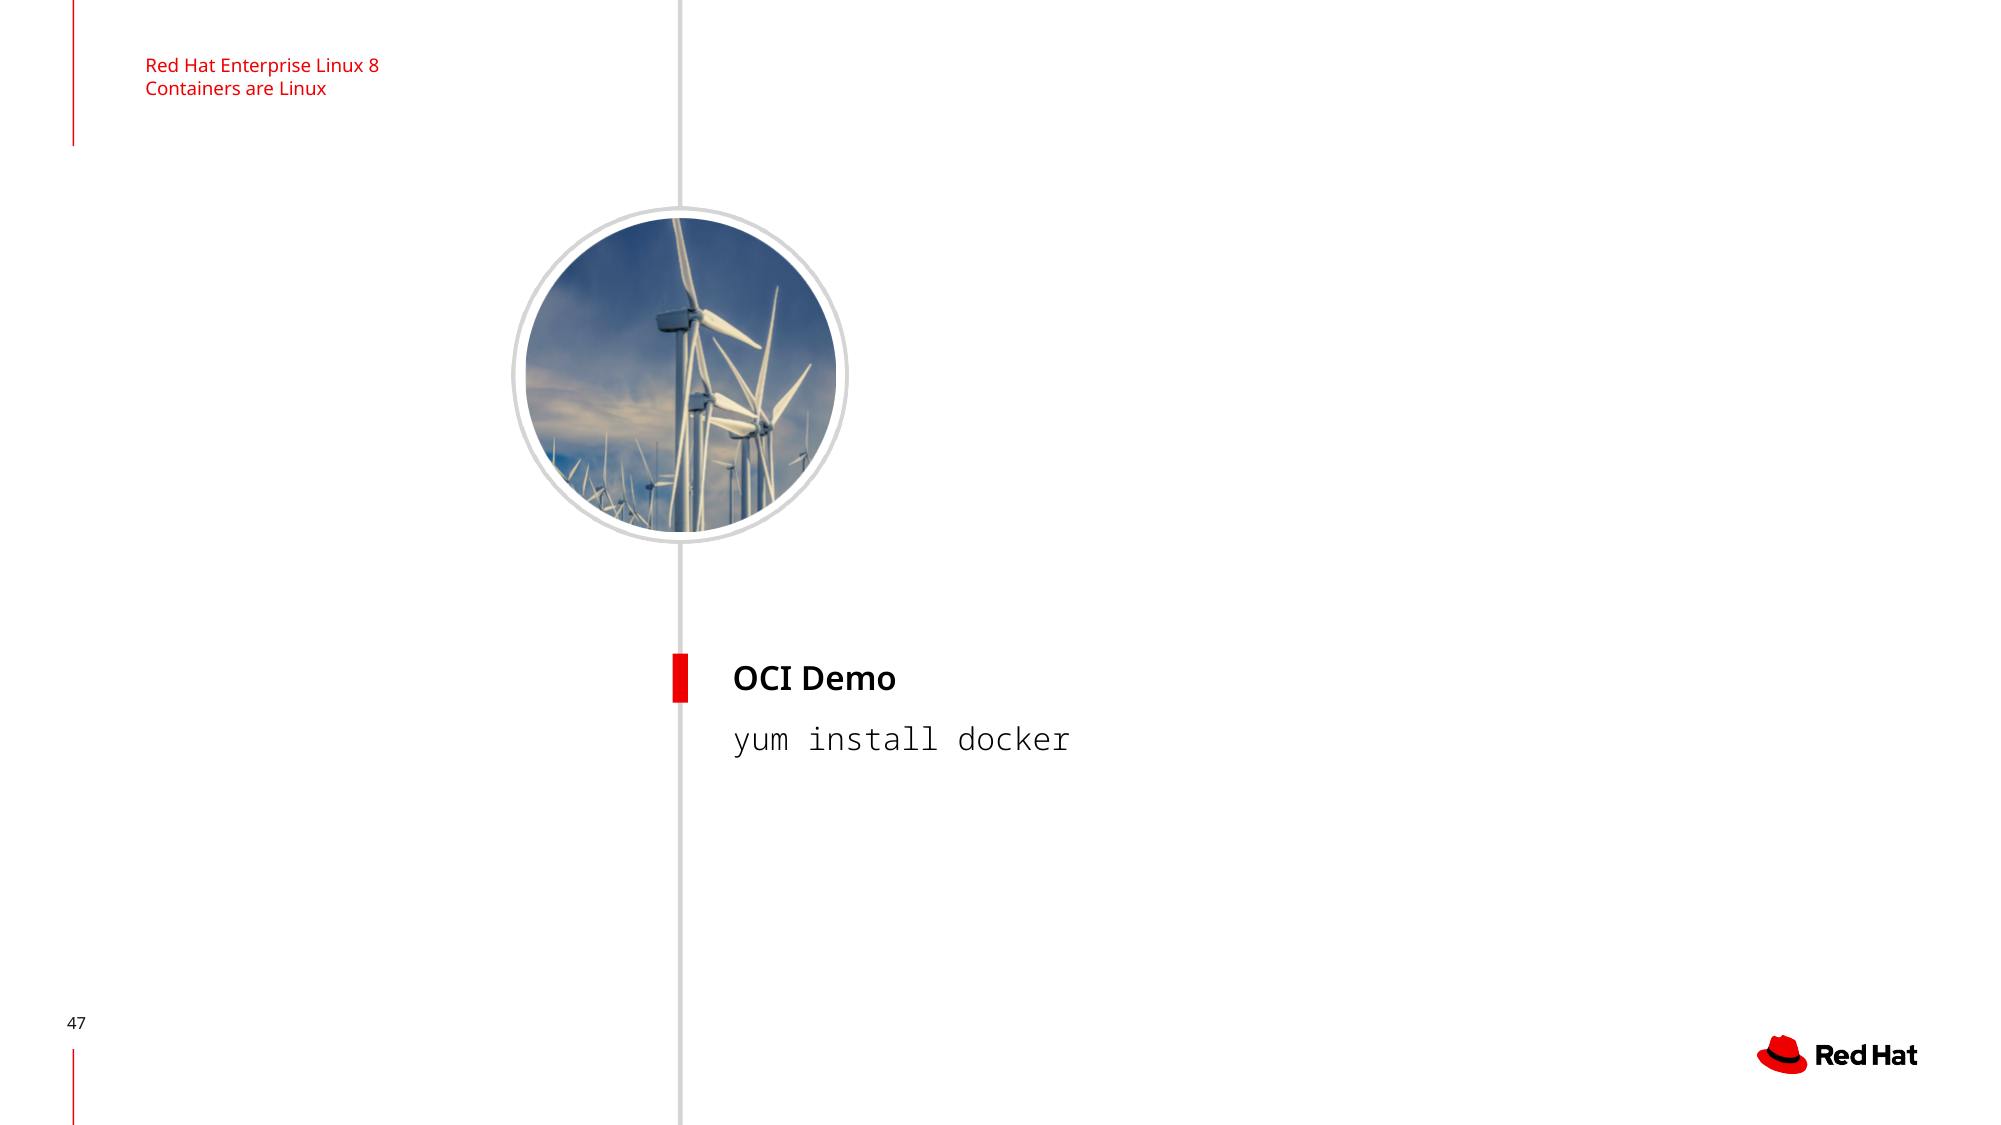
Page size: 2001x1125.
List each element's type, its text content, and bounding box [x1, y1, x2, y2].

picture [1757, 1035, 1918, 1074]
picture [511, 206, 849, 545]
text_box [672, 653, 688, 703]
title yum install docker [732, 704, 1478, 876]
text_box Red Hat Enterprise Linux 8 Containers are Linux [73, 9, 919, 144]
title OCI Demo [732, 604, 1478, 697]
